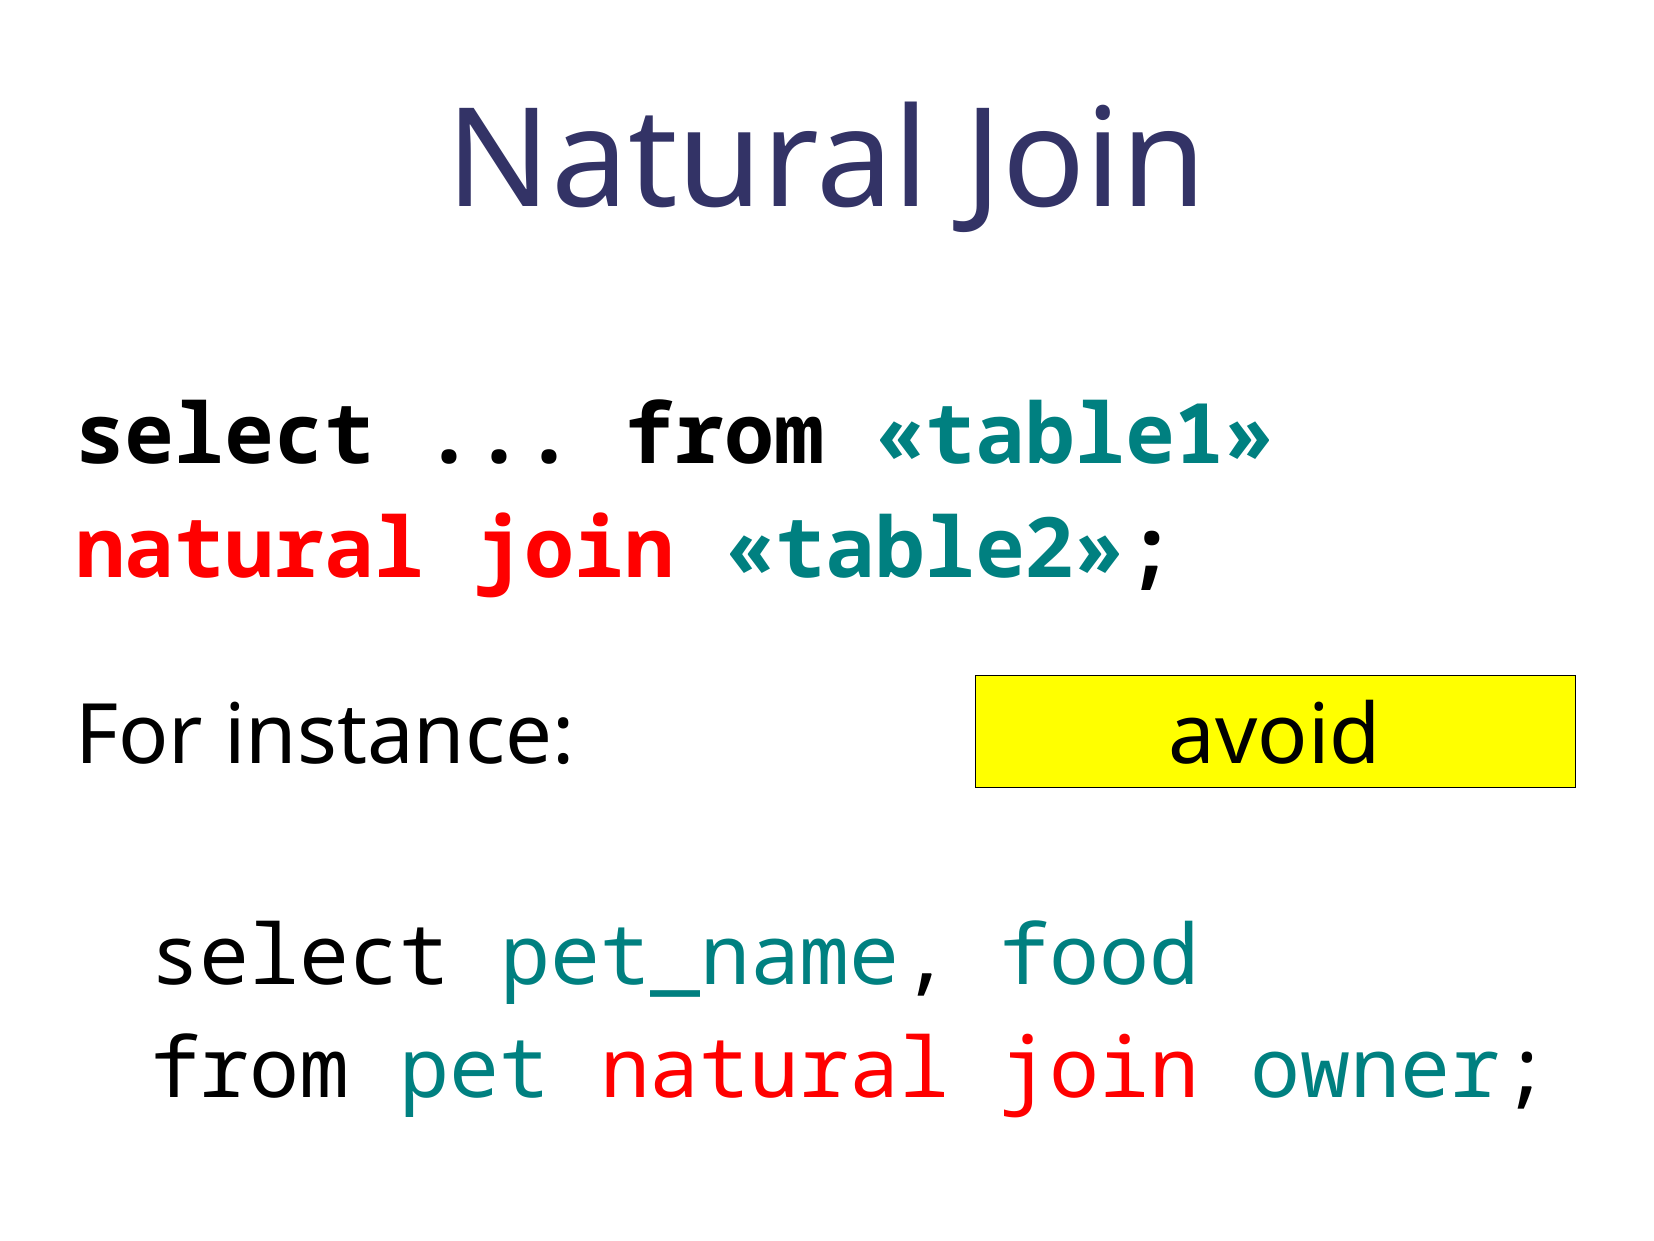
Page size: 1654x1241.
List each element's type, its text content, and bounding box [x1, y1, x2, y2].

subtitle select ... from «table1» natural join «table2»; [75, 375, 1613, 568]
text_box For instance: [75, 675, 1654, 865]
text_box avoid [975, 675, 1576, 788]
text_box select pet_name, food from pet natural join owner; [150, 895, 1654, 1079]
title Natural Join [82, 56, 1571, 250]
